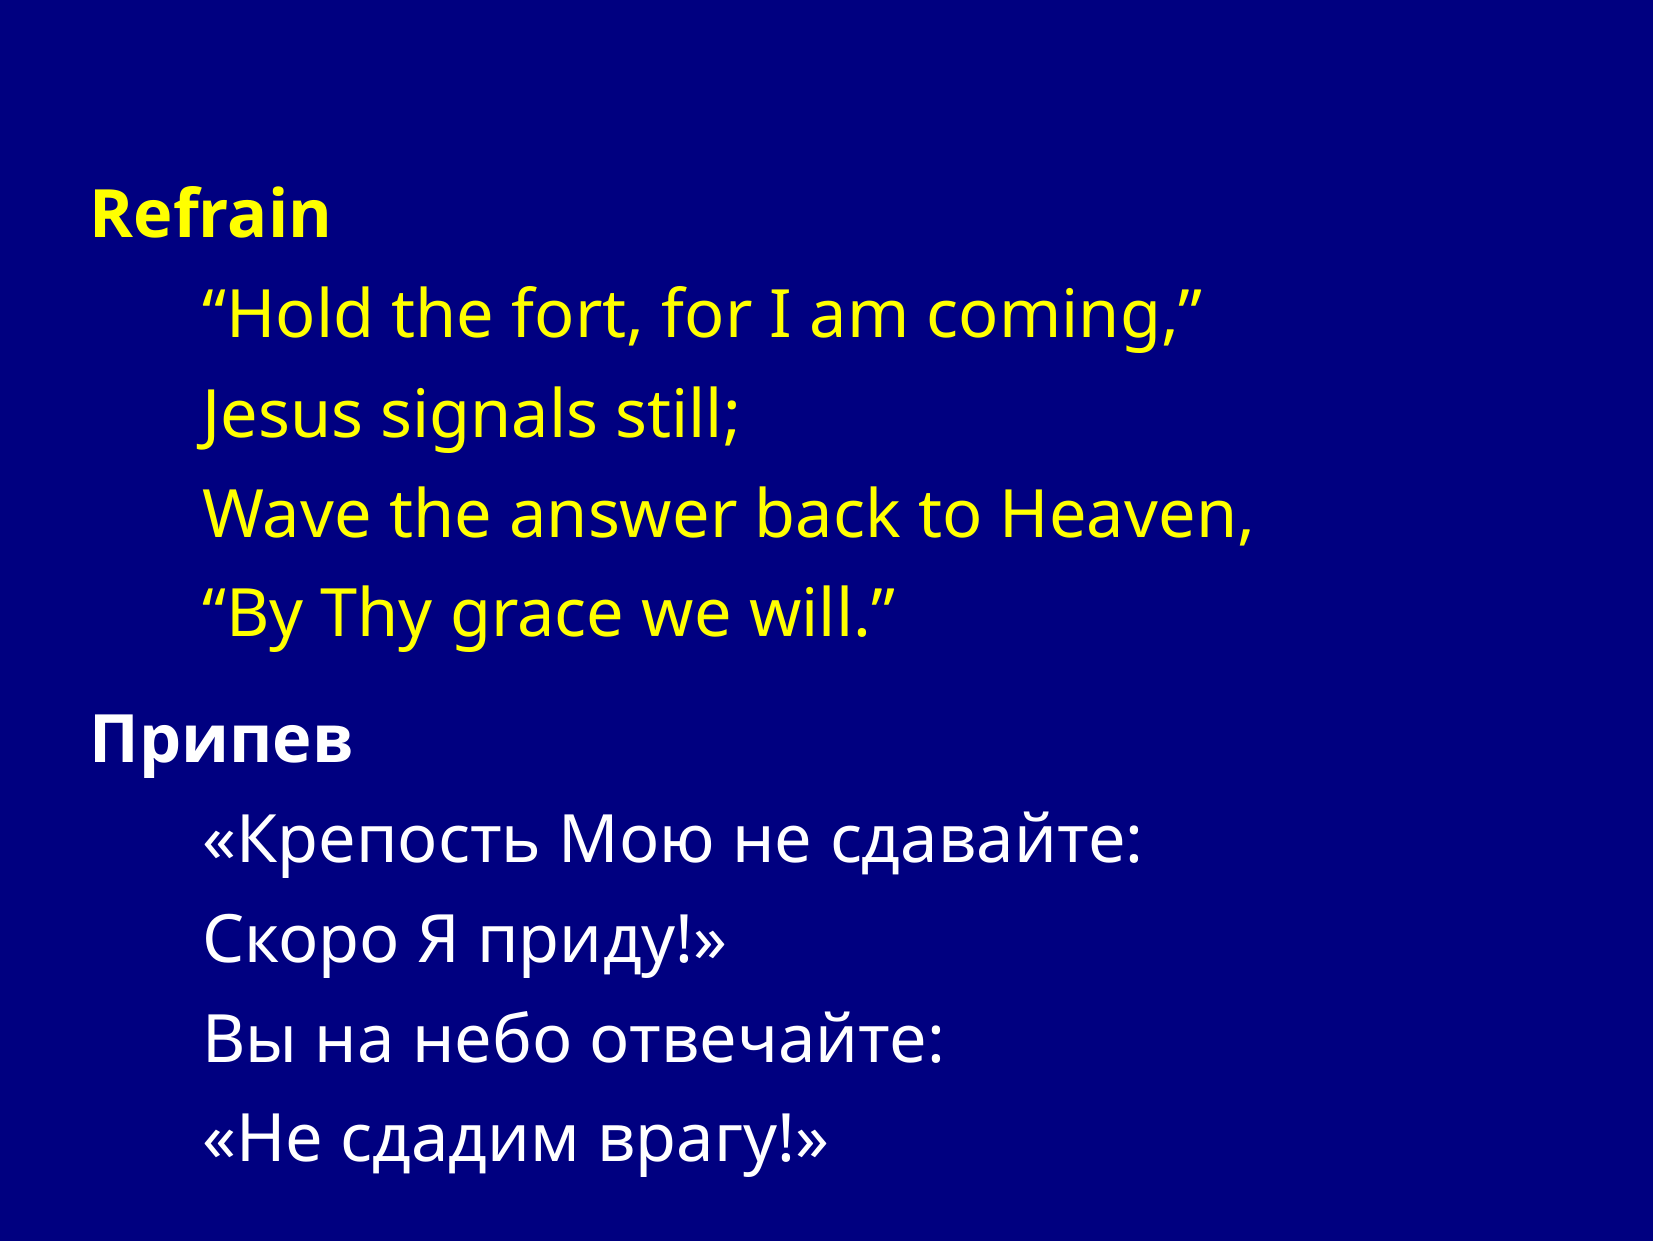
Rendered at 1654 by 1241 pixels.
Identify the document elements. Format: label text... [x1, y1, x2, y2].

text_box Припев «Крепость Мою не сдавайте: Скоро Я приду!» Вы на небо отвечайте: «Не сдадим врагу!» [75, 675, 1576, 1163]
text_box Refrain “Hold the fort, for I am coming,” Jesus signals still; Wave the answer back to Heaven, “By Thy grace we will.” [75, 150, 1576, 638]
